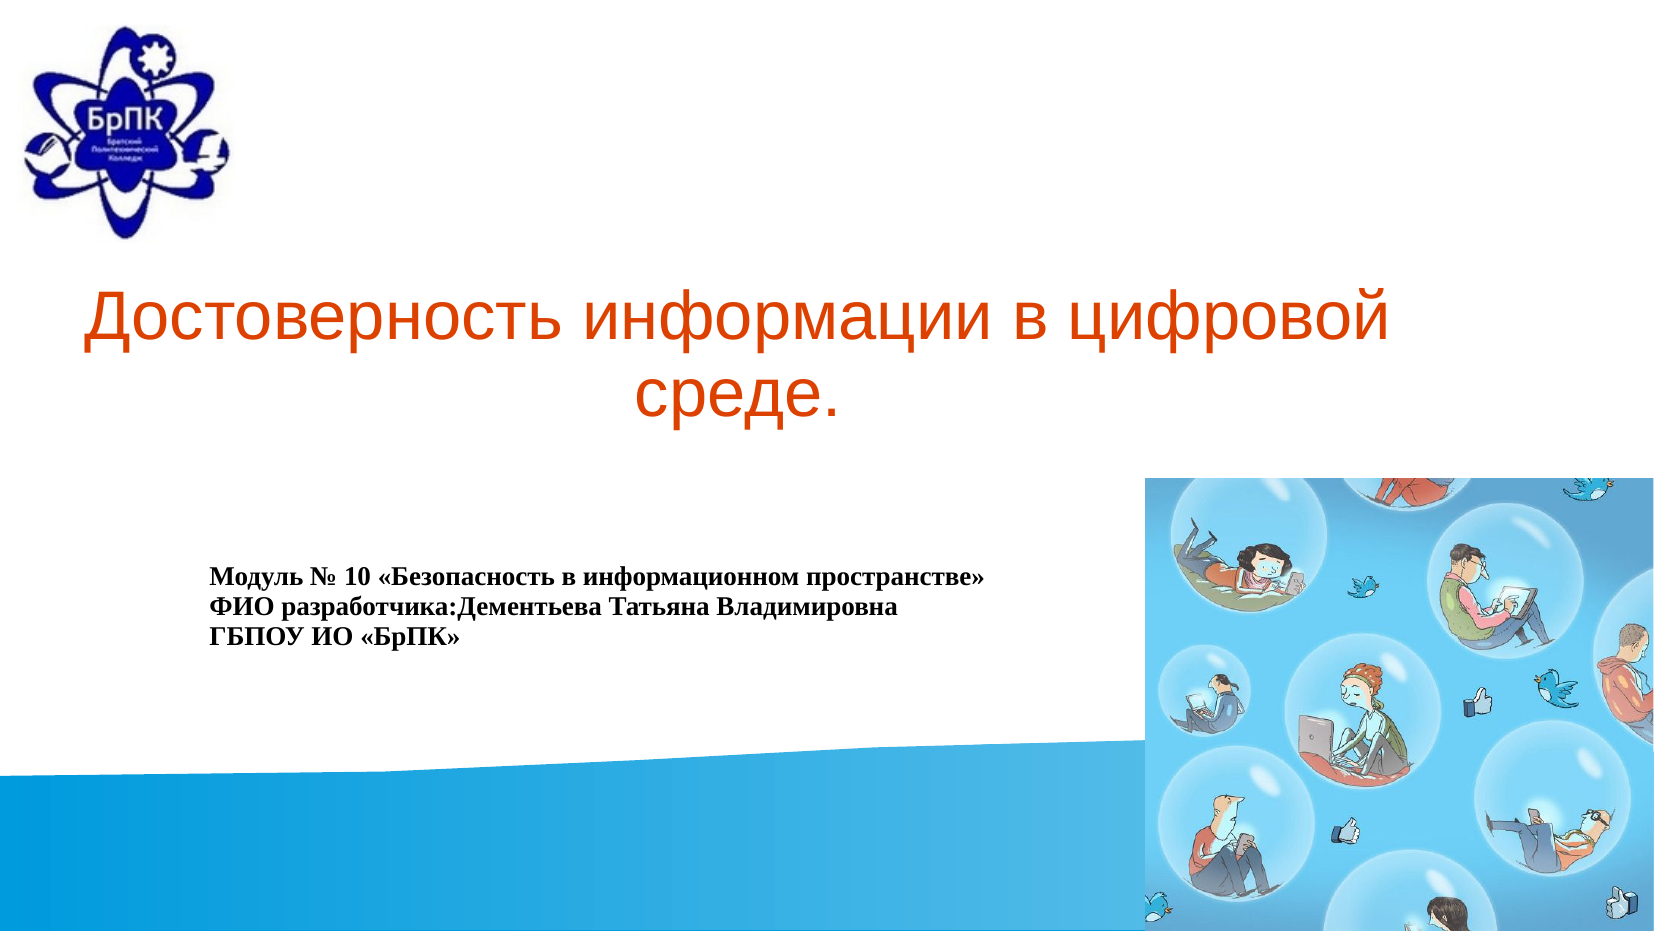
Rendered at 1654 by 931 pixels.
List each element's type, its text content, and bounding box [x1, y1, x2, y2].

picture [1145, 478, 1654, 931]
picture [17, 23, 237, 243]
title Достоверность информации в цифровой среде. [0, 277, 1477, 432]
text_box Модуль № 10 «Безопасность в информационном пространстве» ФИО разработчика:Дементьева Татьяна Владимировна ГБПОУ ИО «БрПК» [194, 554, 1007, 659]
